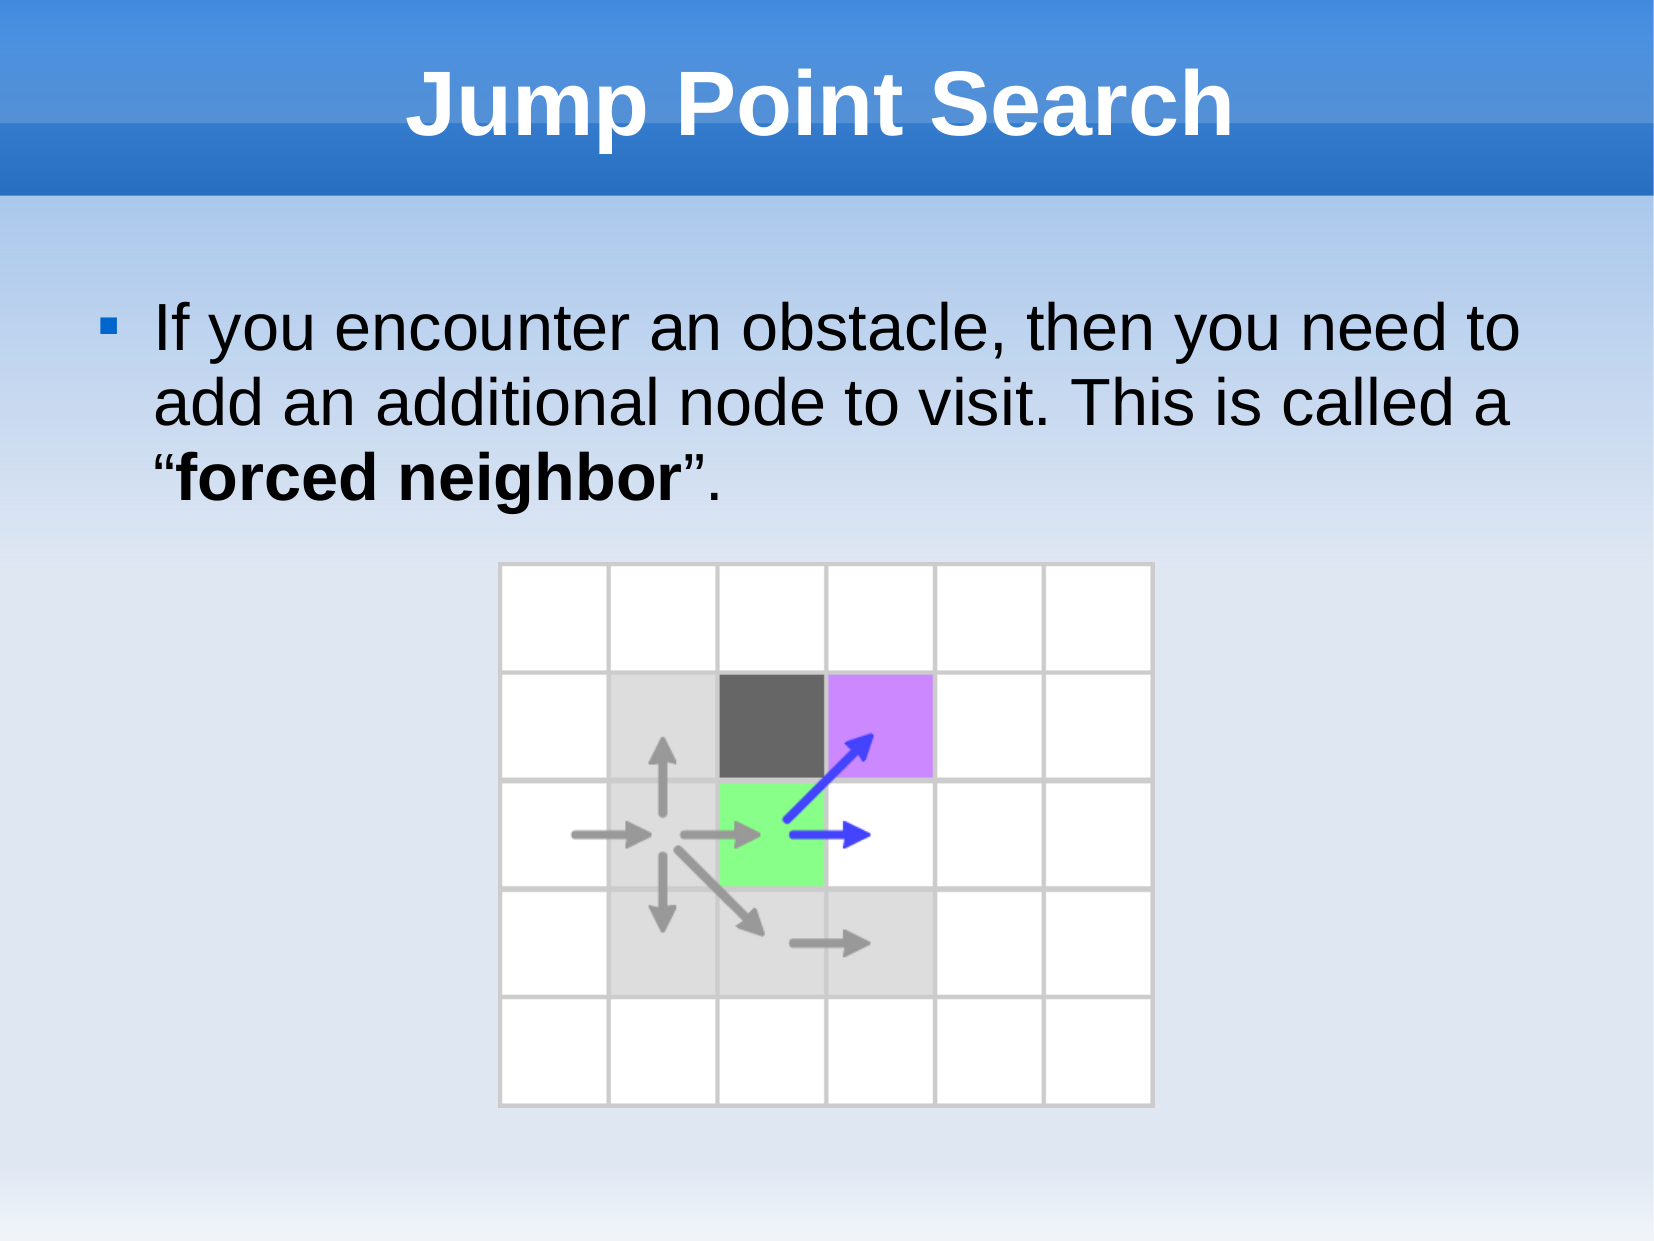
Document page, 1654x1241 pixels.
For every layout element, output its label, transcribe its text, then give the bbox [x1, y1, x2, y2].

list If you encounter an obstacle, then you need to add an additional node to visit. This is called a “forced neighbor”. [82, 290, 1571, 526]
title Jump Point Search [76, 0, 1565, 208]
picture [0, 0, 1654, 1241]
